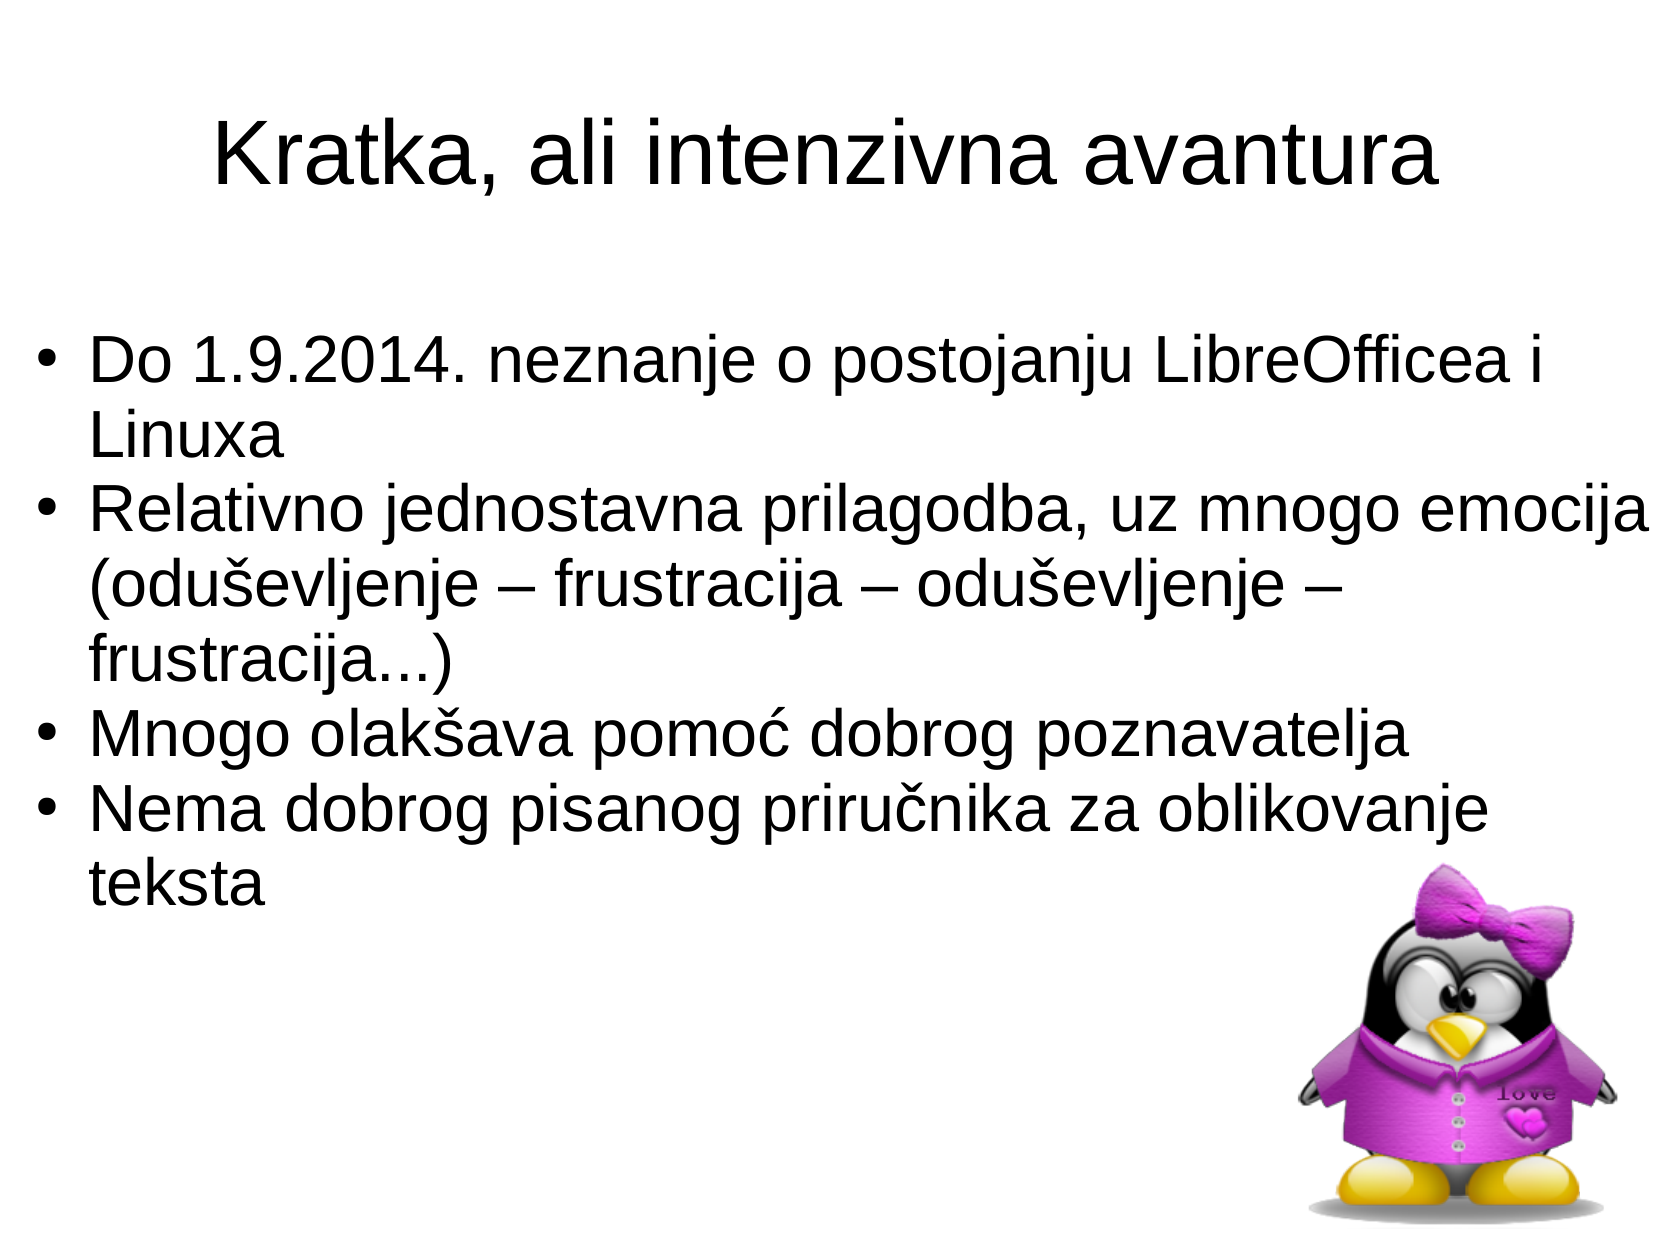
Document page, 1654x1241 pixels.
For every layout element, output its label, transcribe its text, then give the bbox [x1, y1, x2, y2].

text_box Do 1.9.2014. neznanje o postojanju LibreOfficea i Linuxa Relativno jednostavna prilagodba, uz mnogo emocija (oduševljenje – frustracija – oduševljenje – frustracija...) Mnogo olakšava pomoć dobrog poznavatelja Nema dobrog pisanog priručnika za oblikovanje teksta [2, 314, 1654, 1121]
title Kratka, ali intenzivna avantura [82, 49, 1571, 257]
picture [1263, 1121, 1653, 1229]
